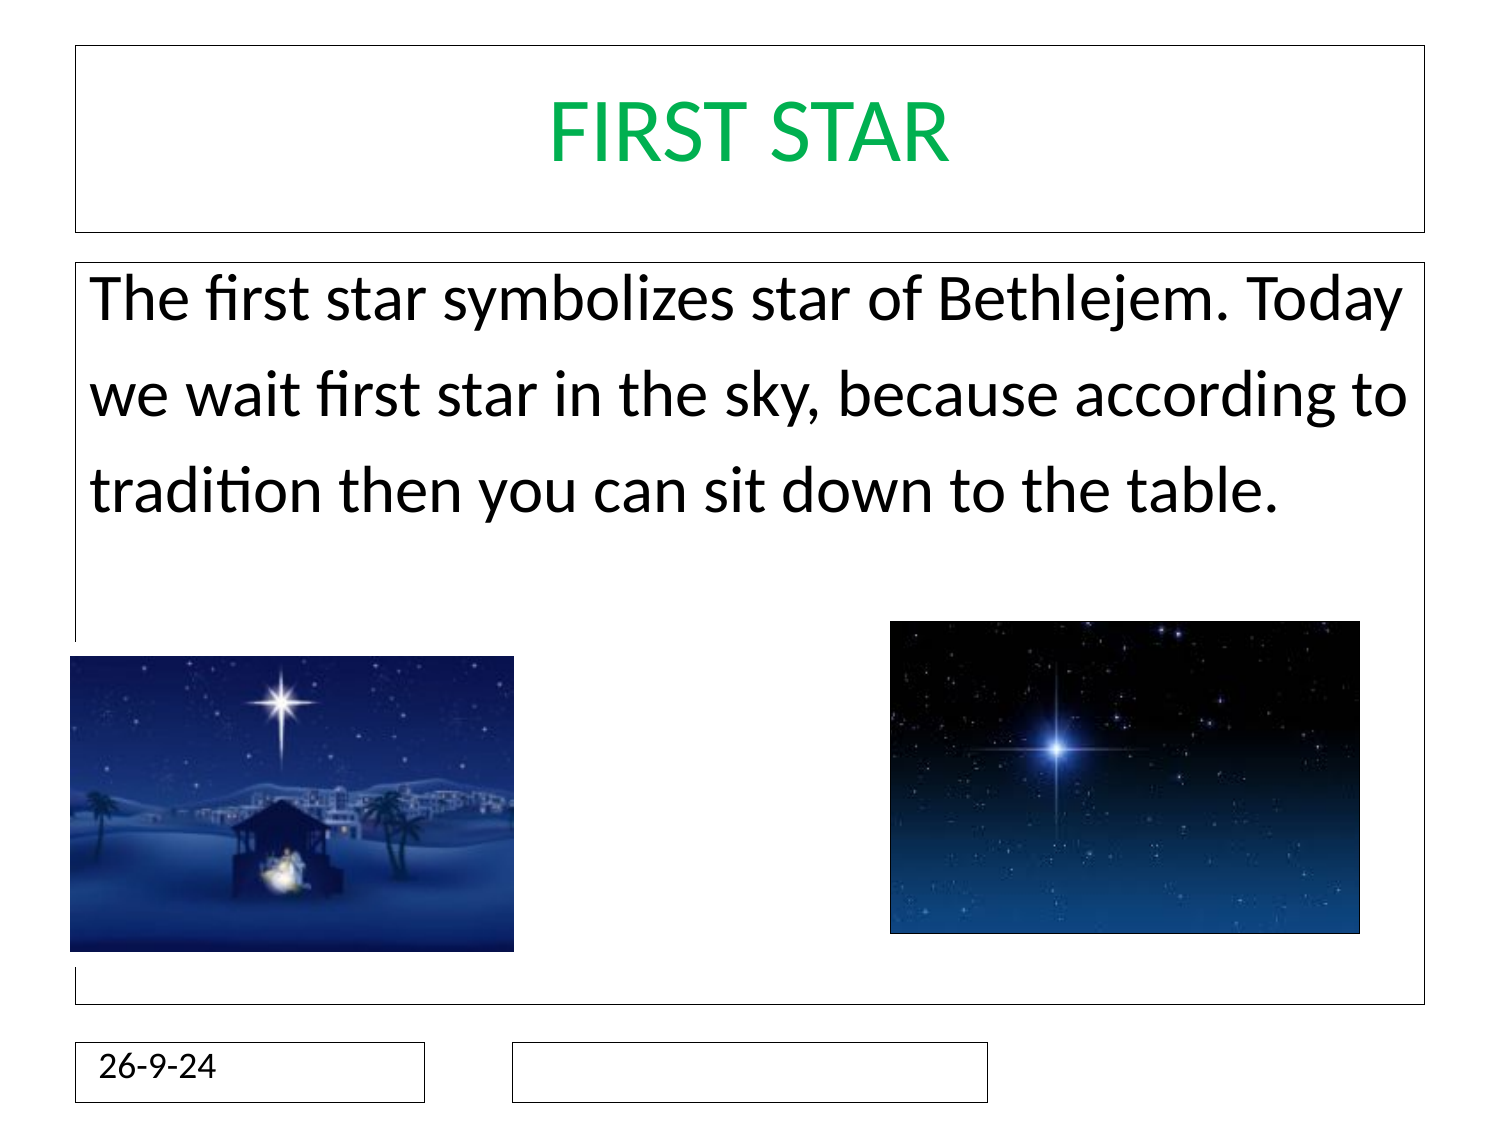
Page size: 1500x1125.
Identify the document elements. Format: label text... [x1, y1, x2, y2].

title FIRST STAR [75, 45, 1425, 233]
list The first star symbolizes star of Bethlejem. Today we wait first star in the sky, because according to tradition then you can sit down to the table. [75, 262, 1425, 1005]
picture [70, 656, 514, 953]
picture [890, 621, 1360, 934]
